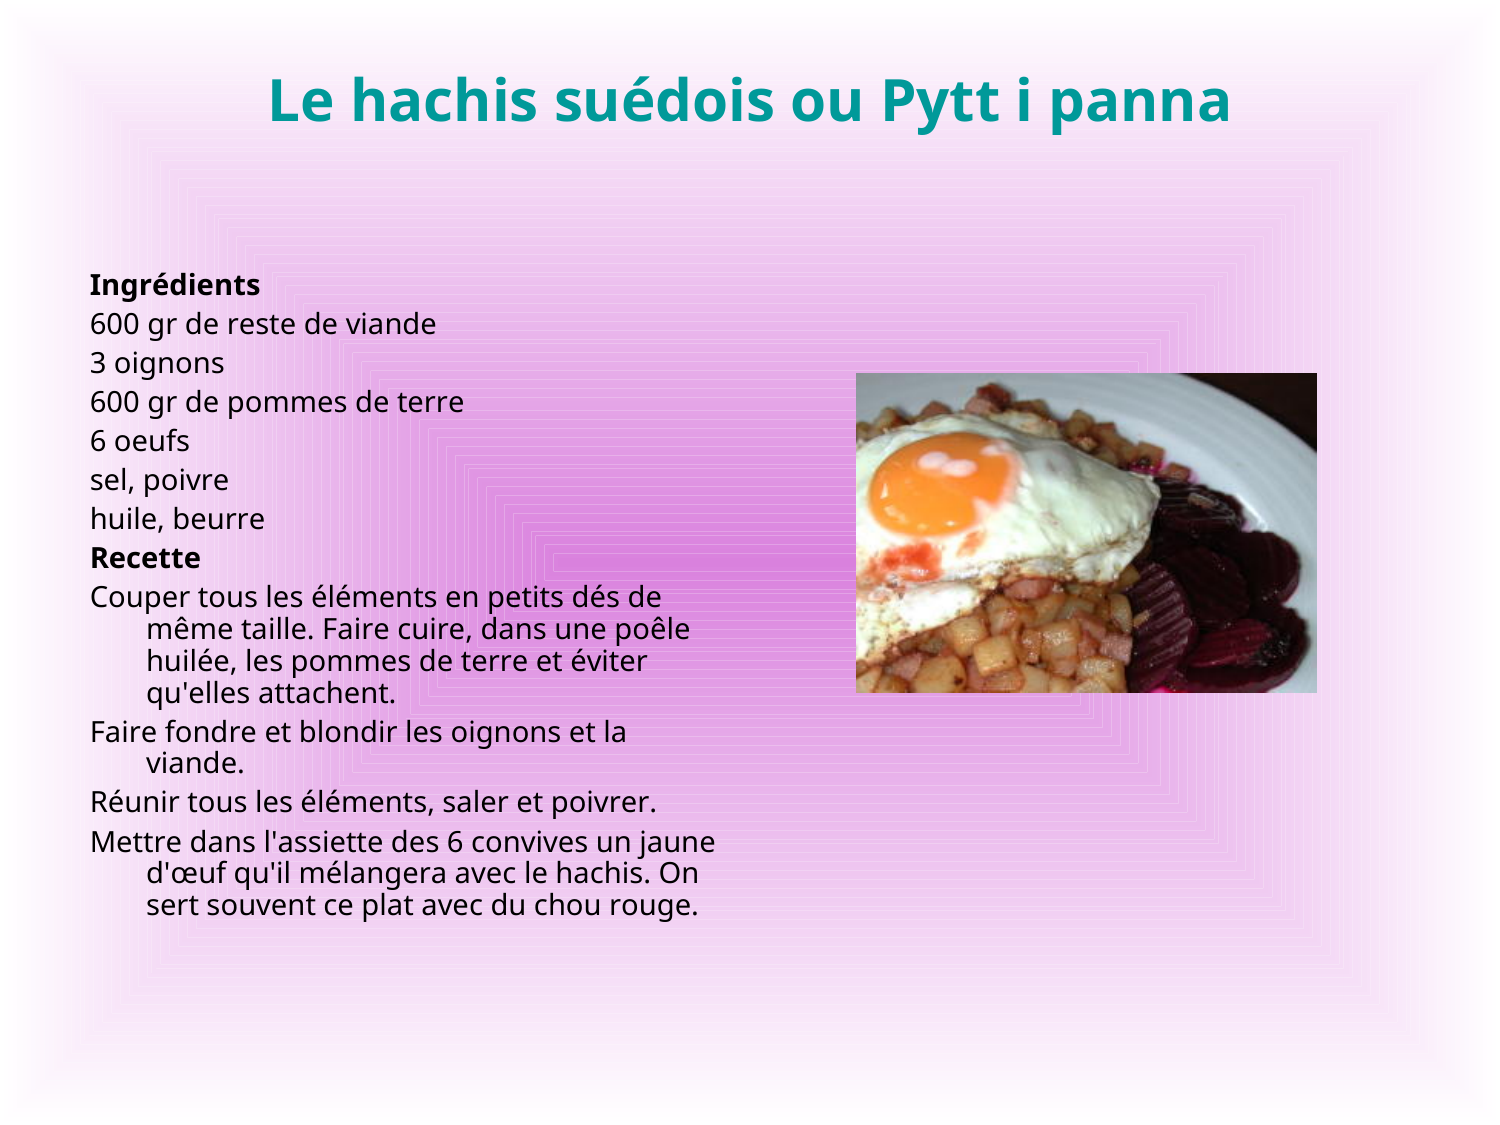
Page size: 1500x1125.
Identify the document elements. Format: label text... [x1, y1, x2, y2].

picture [856, 373, 1317, 693]
list Ingrédients 600 gr de reste de viande 3 oignons 600 gr de pommes de terre 6 oeufs sel, poivre huile, beurre Recette Couper tous les éléments en petits dés de même taille. Faire cuire, dans une poêle huilée, les pommes de terre et éviter qu'elles attachent. Faire fondre et blondir les oignons et la viande. Réunir tous les éléments, saler et poivrer. Mettre dans l'assiette des 6 convives un jaune d'œuf qu'il mélangera avec le hachis. On sert souvent ce plat avec du chou rouge. [75, 262, 738, 1006]
title Le hachis suédois ou Pytt i panna [75, 45, 1426, 233]
